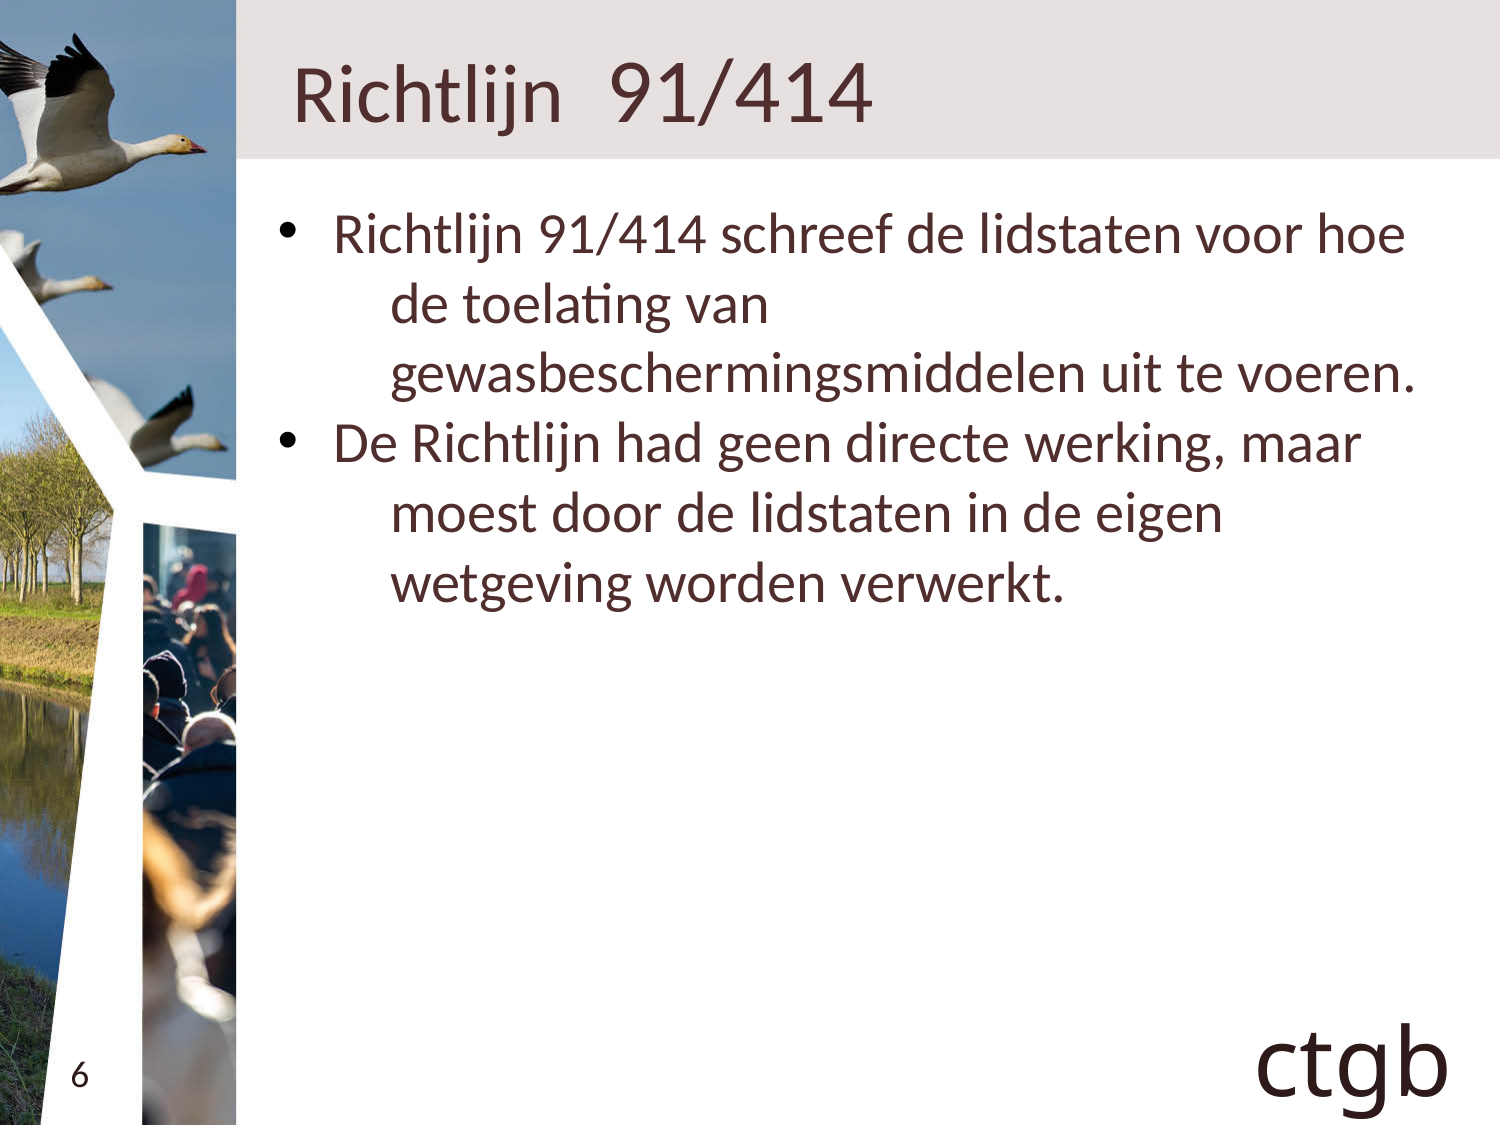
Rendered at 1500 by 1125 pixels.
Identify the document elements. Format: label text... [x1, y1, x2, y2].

list Richtlijn 91/414 schreef de lidstaten voor hoe de toelating van gewasbeschermingsmiddelen uit te voeren. De Richtlijn had geen directe werking, maar moest door de lidstaten in de eigen wetgeving worden verwerkt. [262, 187, 1476, 977]
title Richtlijn 91/414 [277, 10, 1459, 161]
